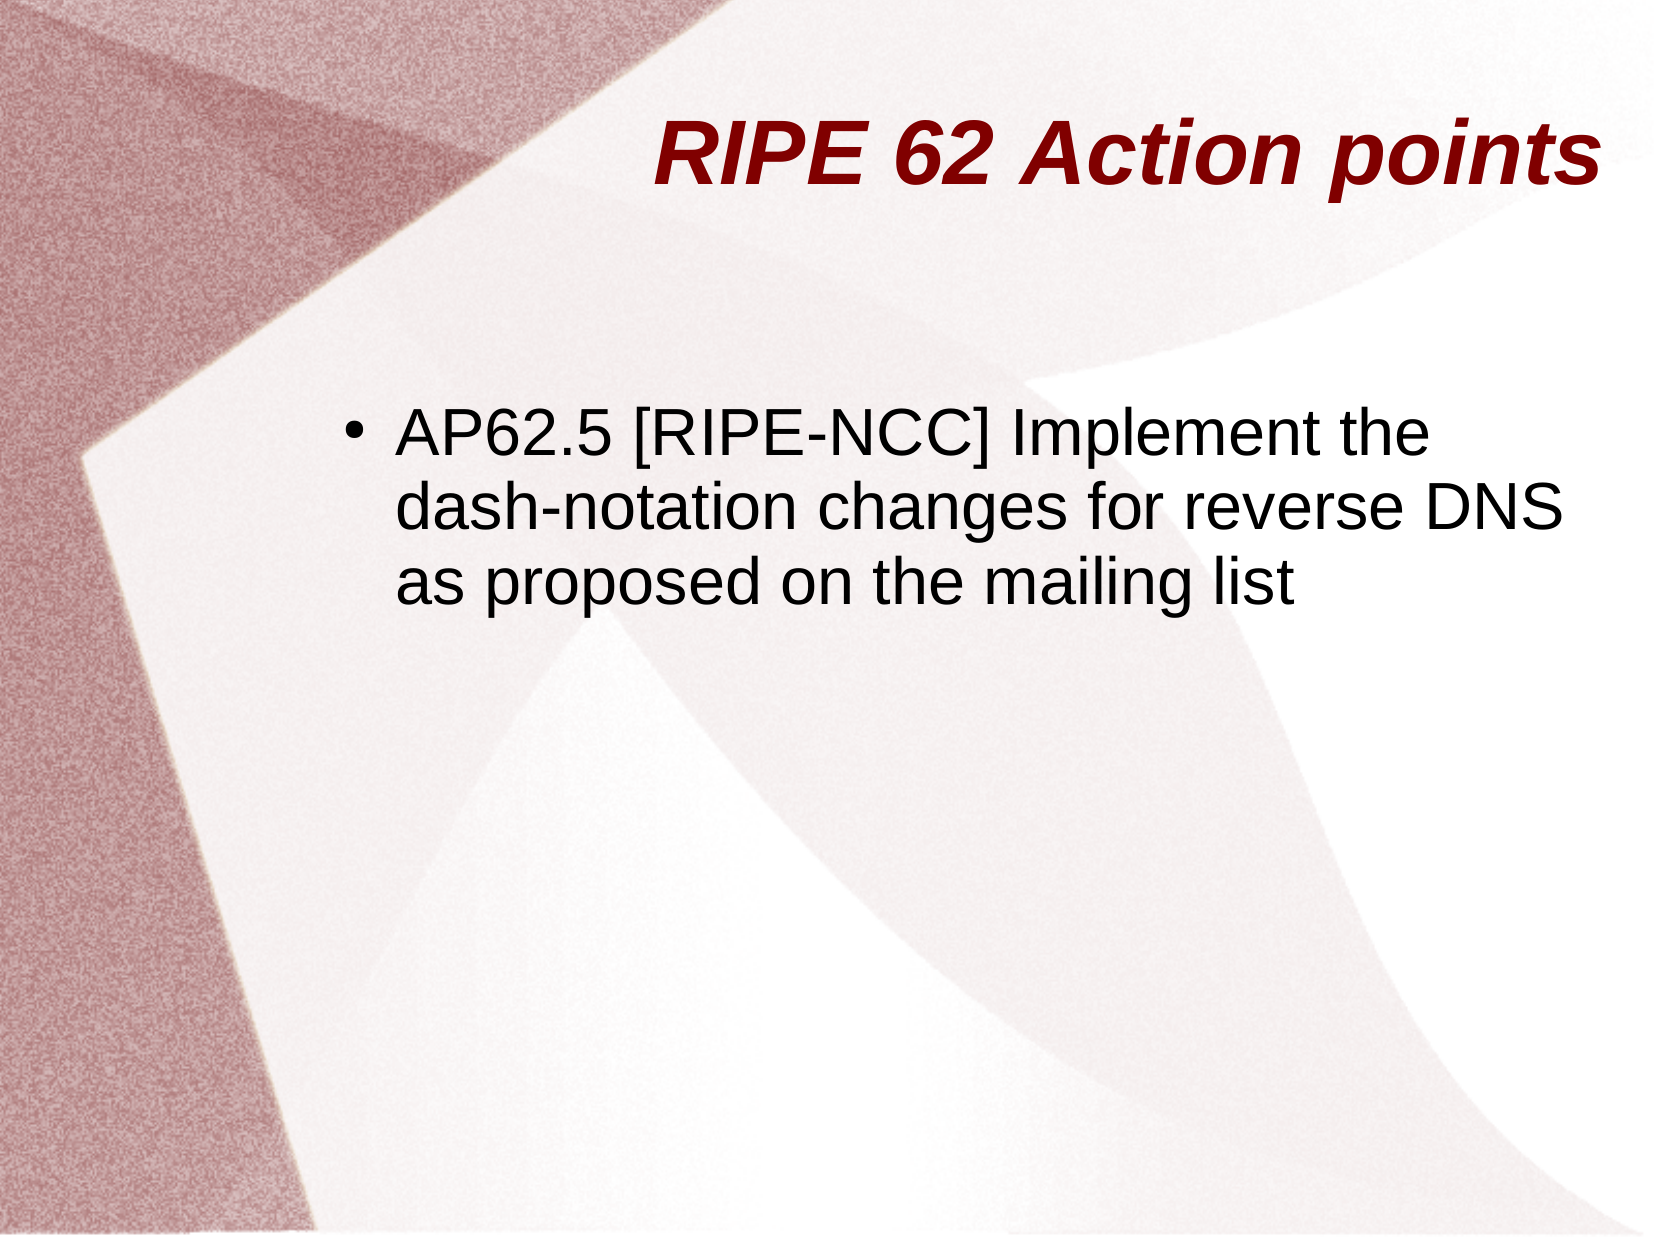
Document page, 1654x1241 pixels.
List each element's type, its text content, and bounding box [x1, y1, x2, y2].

list AP62.5 [RIPE-NCC] Implement the dash-notation changes for reverse DNS as proposed on the mailing list [324, 290, 1601, 901]
picture [0, 0, 1654, 1241]
title RIPE 62 Action points [596, 56, 1607, 250]
